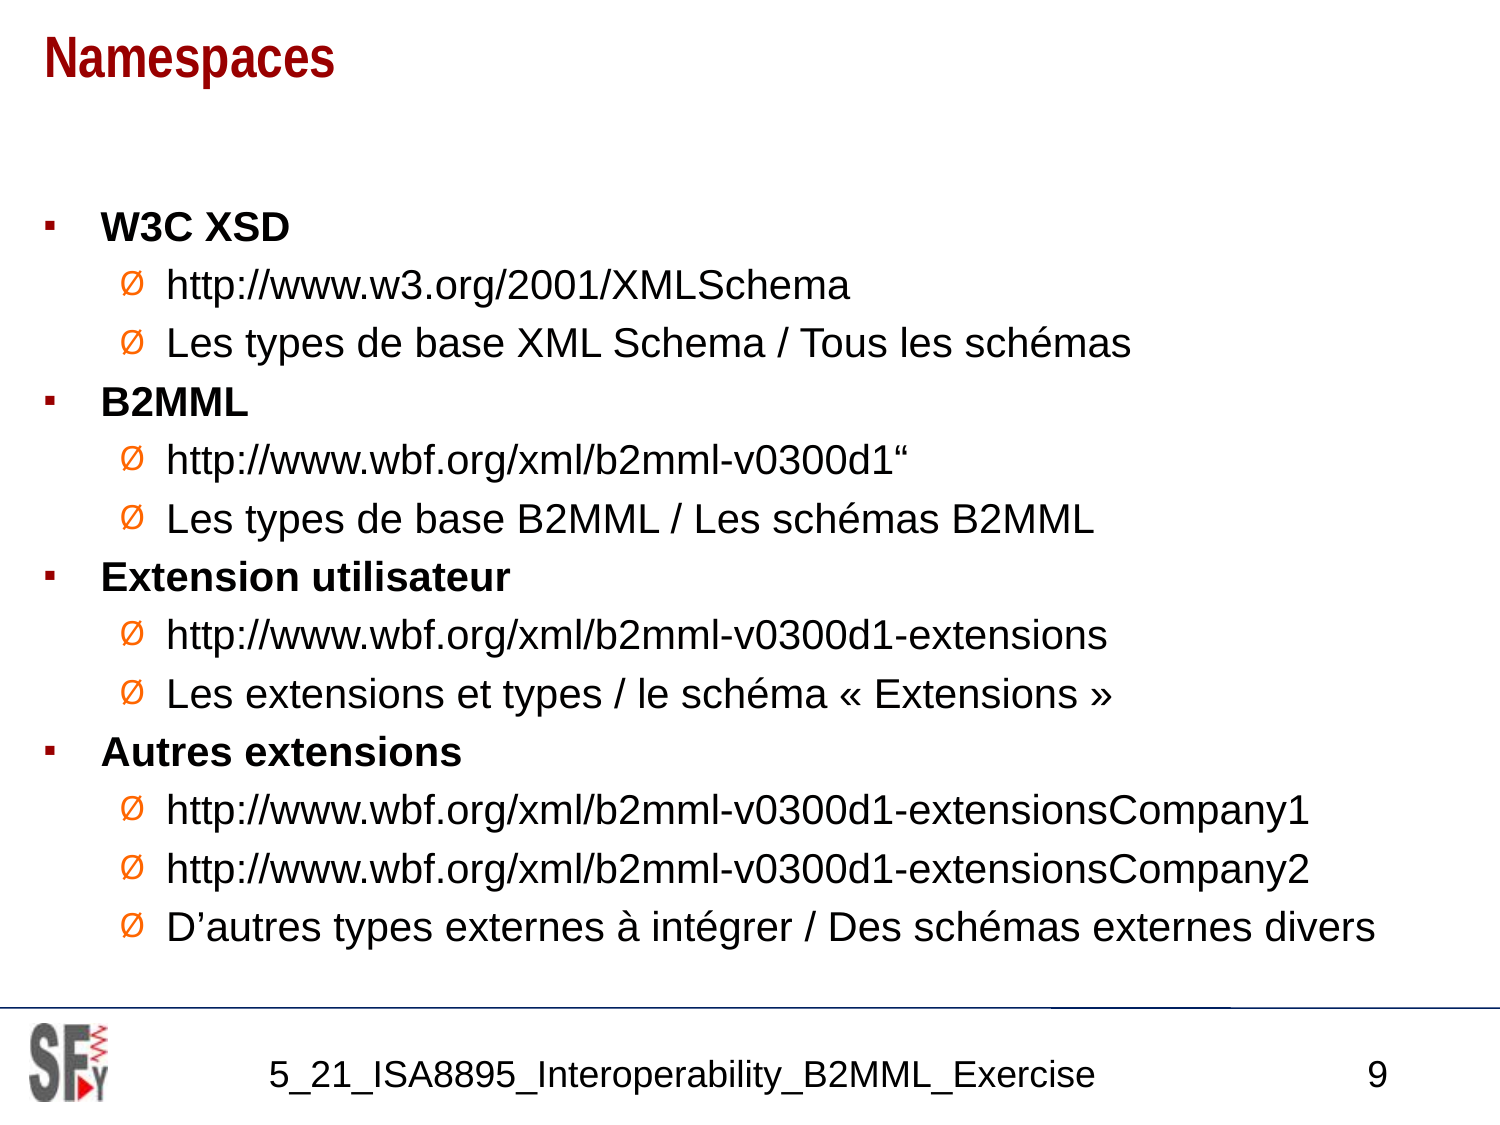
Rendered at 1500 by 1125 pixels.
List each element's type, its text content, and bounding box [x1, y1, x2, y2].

slide_number <numéro> [1352, 1034, 1490, 1103]
footer 5_21_ISA8895_Interoperability_B2MML_Exercise [253, 1034, 1336, 1103]
picture [29, 1023, 108, 1102]
list W3C XSD http://www.w3.org/2001/XMLSchema Les types de base XML Schema / Tous les schémas B2MML http://www.wbf.org/xml/b2mml-v0300d1“ Les types de base B2MML / Les schémas B2MML Extension utilisateur http://www.wbf.org/xml/b2mml-v0300d1-extensions Les extensions et types / le schéma « Extensions » Autres extensions http://www.wbf.org/xml/b2mml-v0300d1-extensionsCompany1 http://www.wbf.org/xml/b2mml-v0300d1-extensionsCompany2 D’autres types externes à intégrer / Des schémas externes divers [29, 184, 1471, 988]
title Namespaces [29, 12, 1471, 138]
